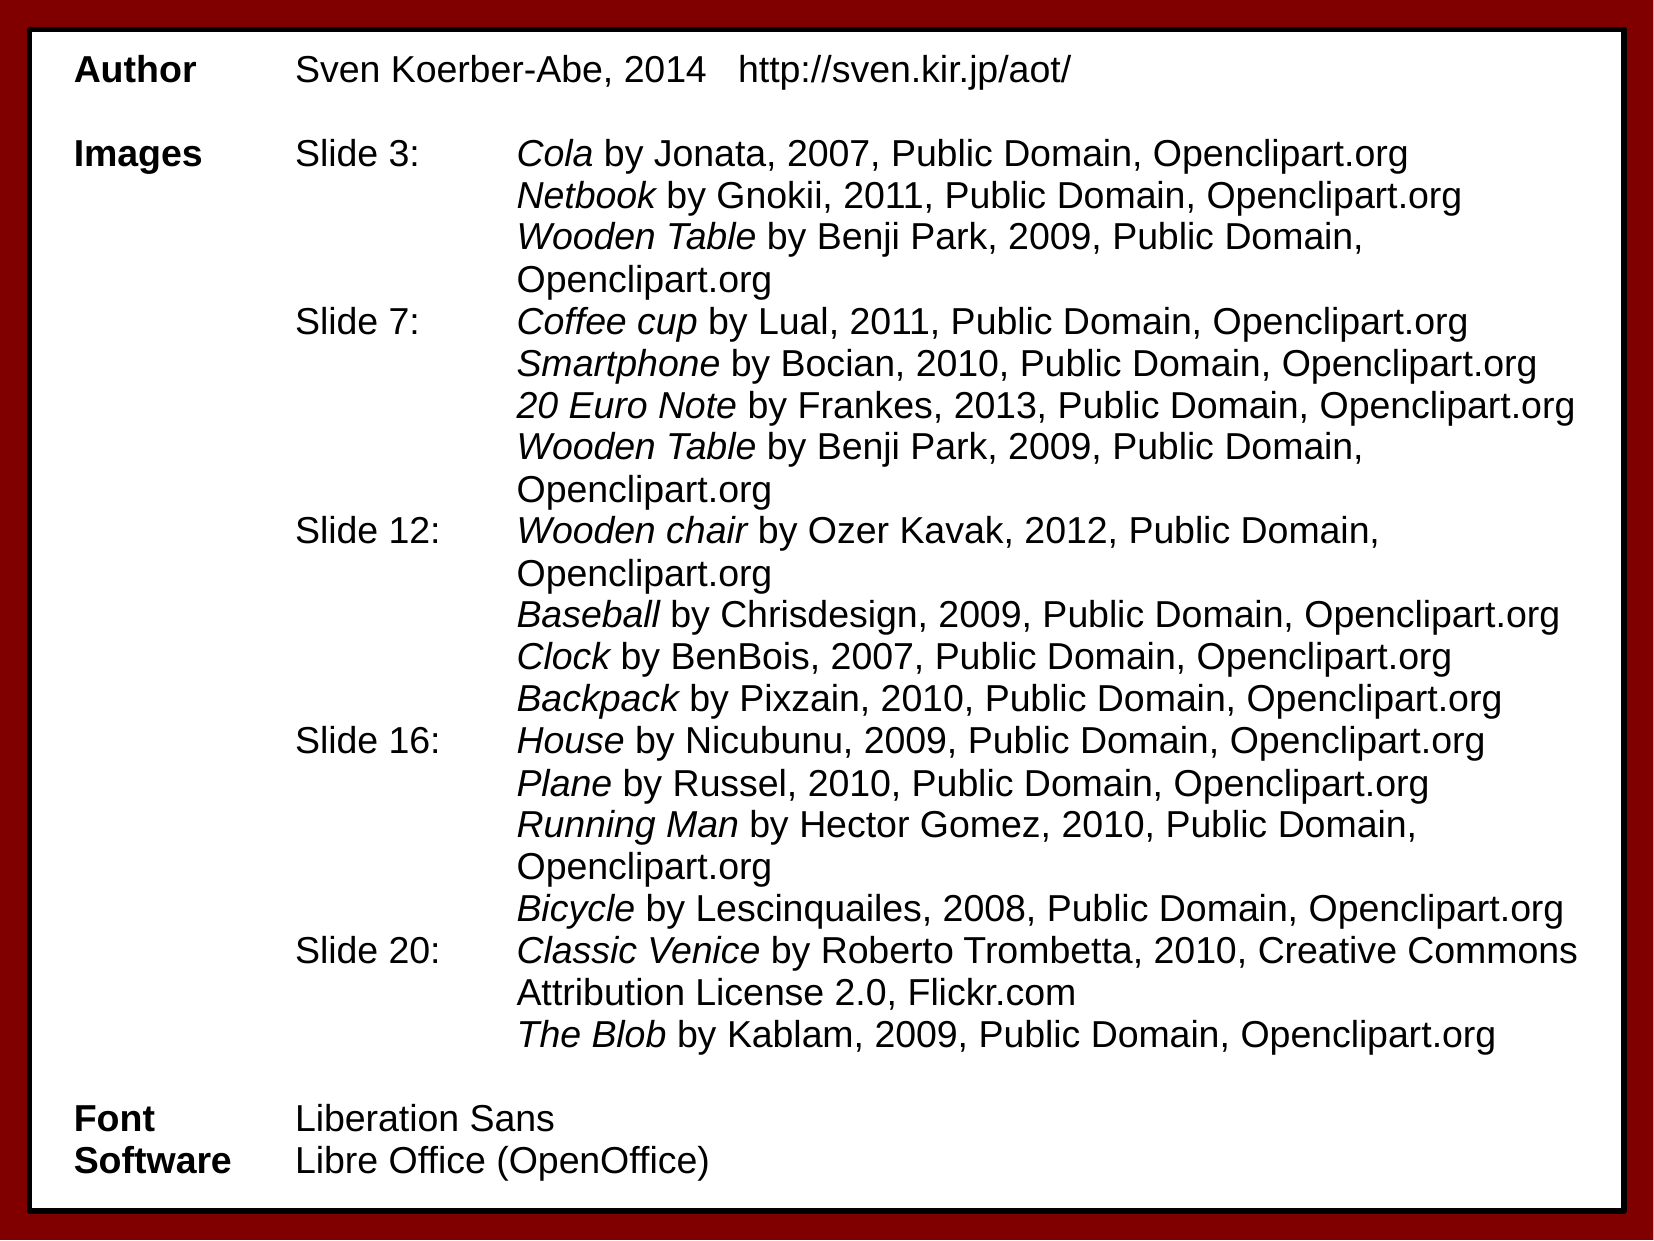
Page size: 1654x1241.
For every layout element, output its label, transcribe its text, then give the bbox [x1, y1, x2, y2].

text_box [29, 29, 1625, 1211]
text_box Author Sven Koerber-Abe, 2014 http://sven.kir.jp/aot/ Images Slide 3: Cola by Jonata, 2007, Public Domain, Openclipart.org Netbook by Gnokii, 2011, Public Domain, Openclipart.org Wooden Table by Benji Park, 2009, Public Domain, Openclipart.org Slide 7: Coffee cup by Lual, 2011, Public Domain, Openclipart.org Smartphone by Bocian, 2010, Public Domain, Openclipart.org 20 Euro Note by Frankes, 2013, Public Domain, Openclipart.org Wooden Table by Benji Park, 2009, Public Domain, Openclipart.org Slide 12: Wooden chair by Ozer Kavak, 2012, Public Domain, Openclipart.org Baseball by Chrisdesign, 2009, Public Domain, Openclipart.org Clock by BenBois, 2007, Public Domain, Openclipart.org Backpack by Pixzain, 2010, Public Domain, Openclipart.org Slide 16: House by Nicubunu, 2009, Public Domain, Openclipart.org Plane by Russel, 2010, Public Domain, Openclipart.org Running Man by Hector Gomez, 2010, Public Domain, Openclipart.org Bicycle by Lescinquailes, 2008, Public Domain, Openclipart.org Slide 20: Classic Venice by Roberto Trombetta, 2010, Creative Commons Attribution License 2.0, Flickr.com The Blob by Kablam, 2009, Public Domain, Openclipart.org Font Liberation Sans Software Libre Office (OpenOffice) [59, 40, 1595, 1190]
